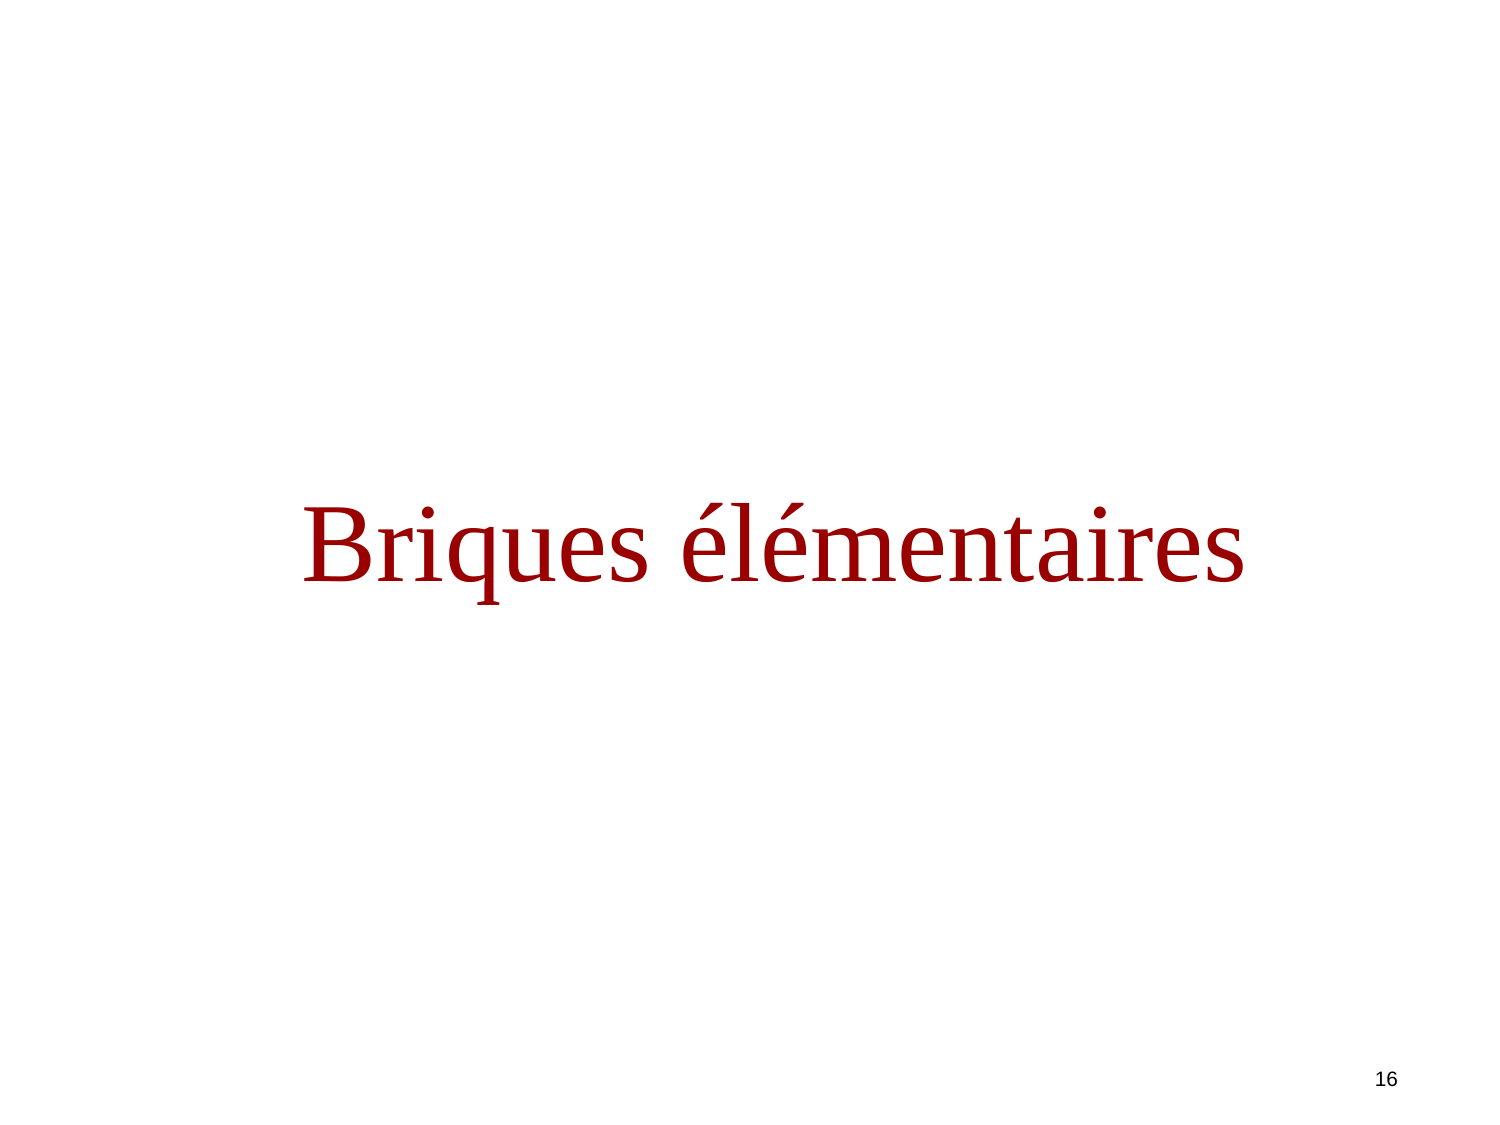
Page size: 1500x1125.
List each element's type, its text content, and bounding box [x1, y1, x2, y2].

title Briques élémentaires [137, 449, 1413, 638]
